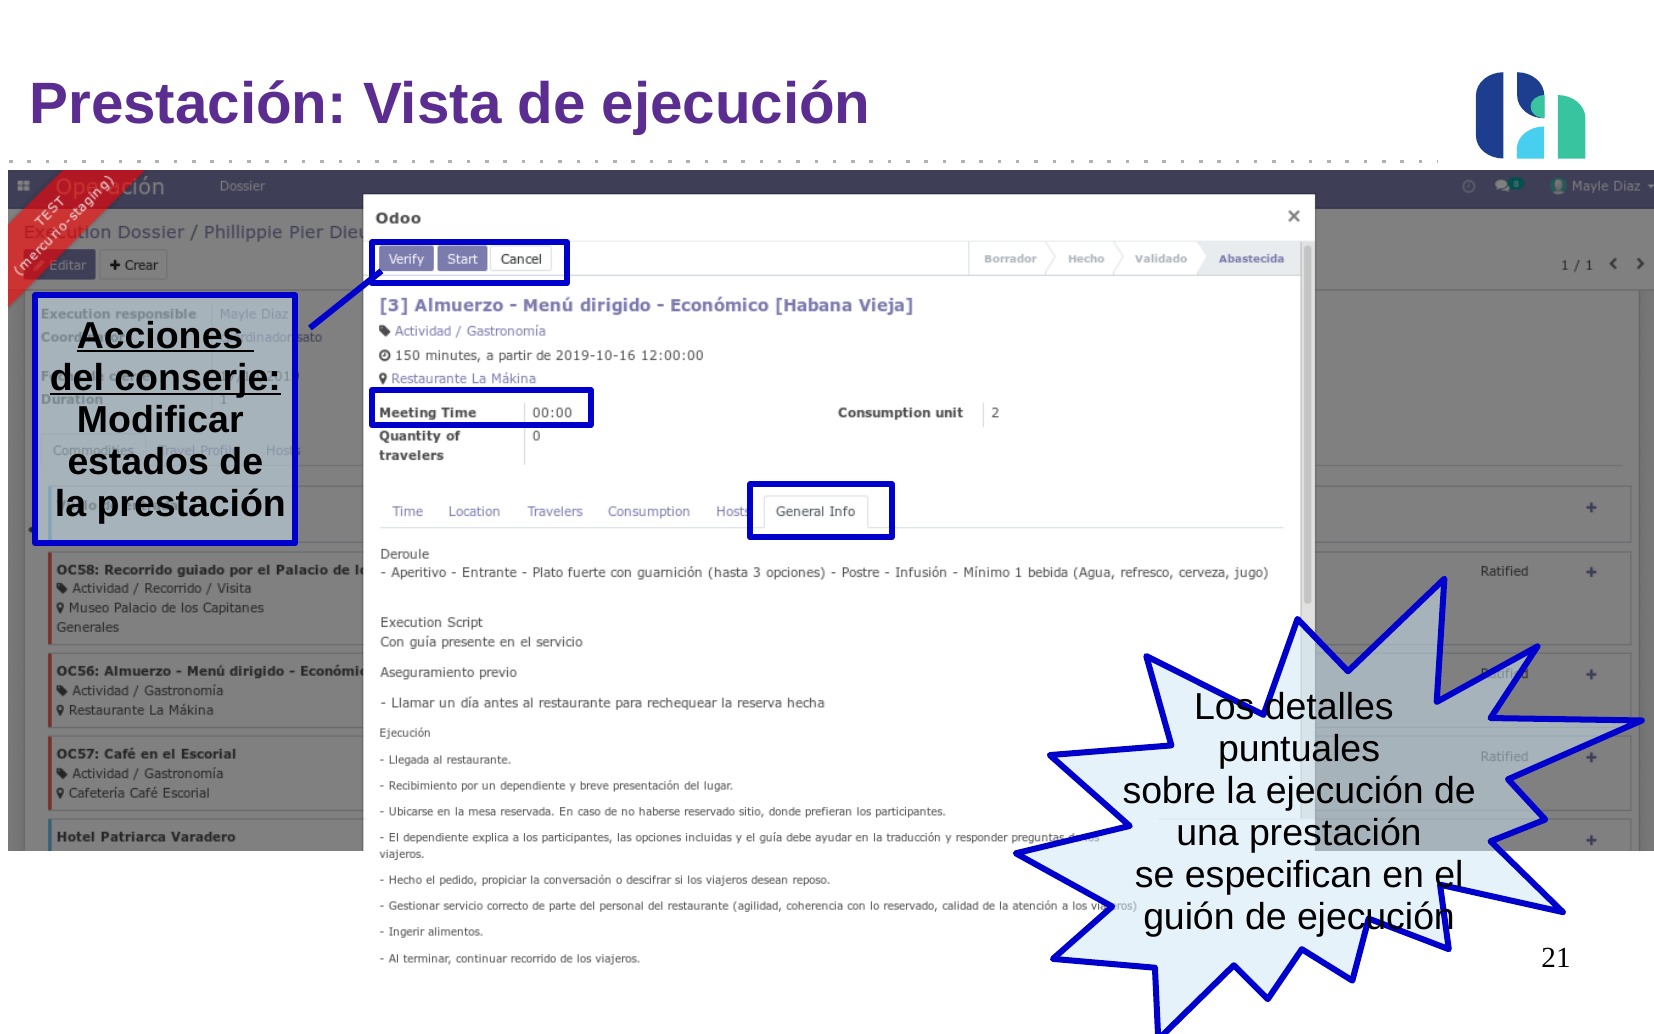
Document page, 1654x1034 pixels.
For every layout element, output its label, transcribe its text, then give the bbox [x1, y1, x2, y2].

text_box Los detalles puntuales sobre la ejecución de una prestación se especifican en el guión de ejecución [1015, 578, 1642, 1034]
text_box Acciones del conserje: Modificar estados de la prestación [35, 295, 295, 543]
picture [8, 170, 1654, 1034]
text_box Prestación: Vista de ejecución [29, 70, 1317, 136]
picture [1475, 72, 1586, 159]
